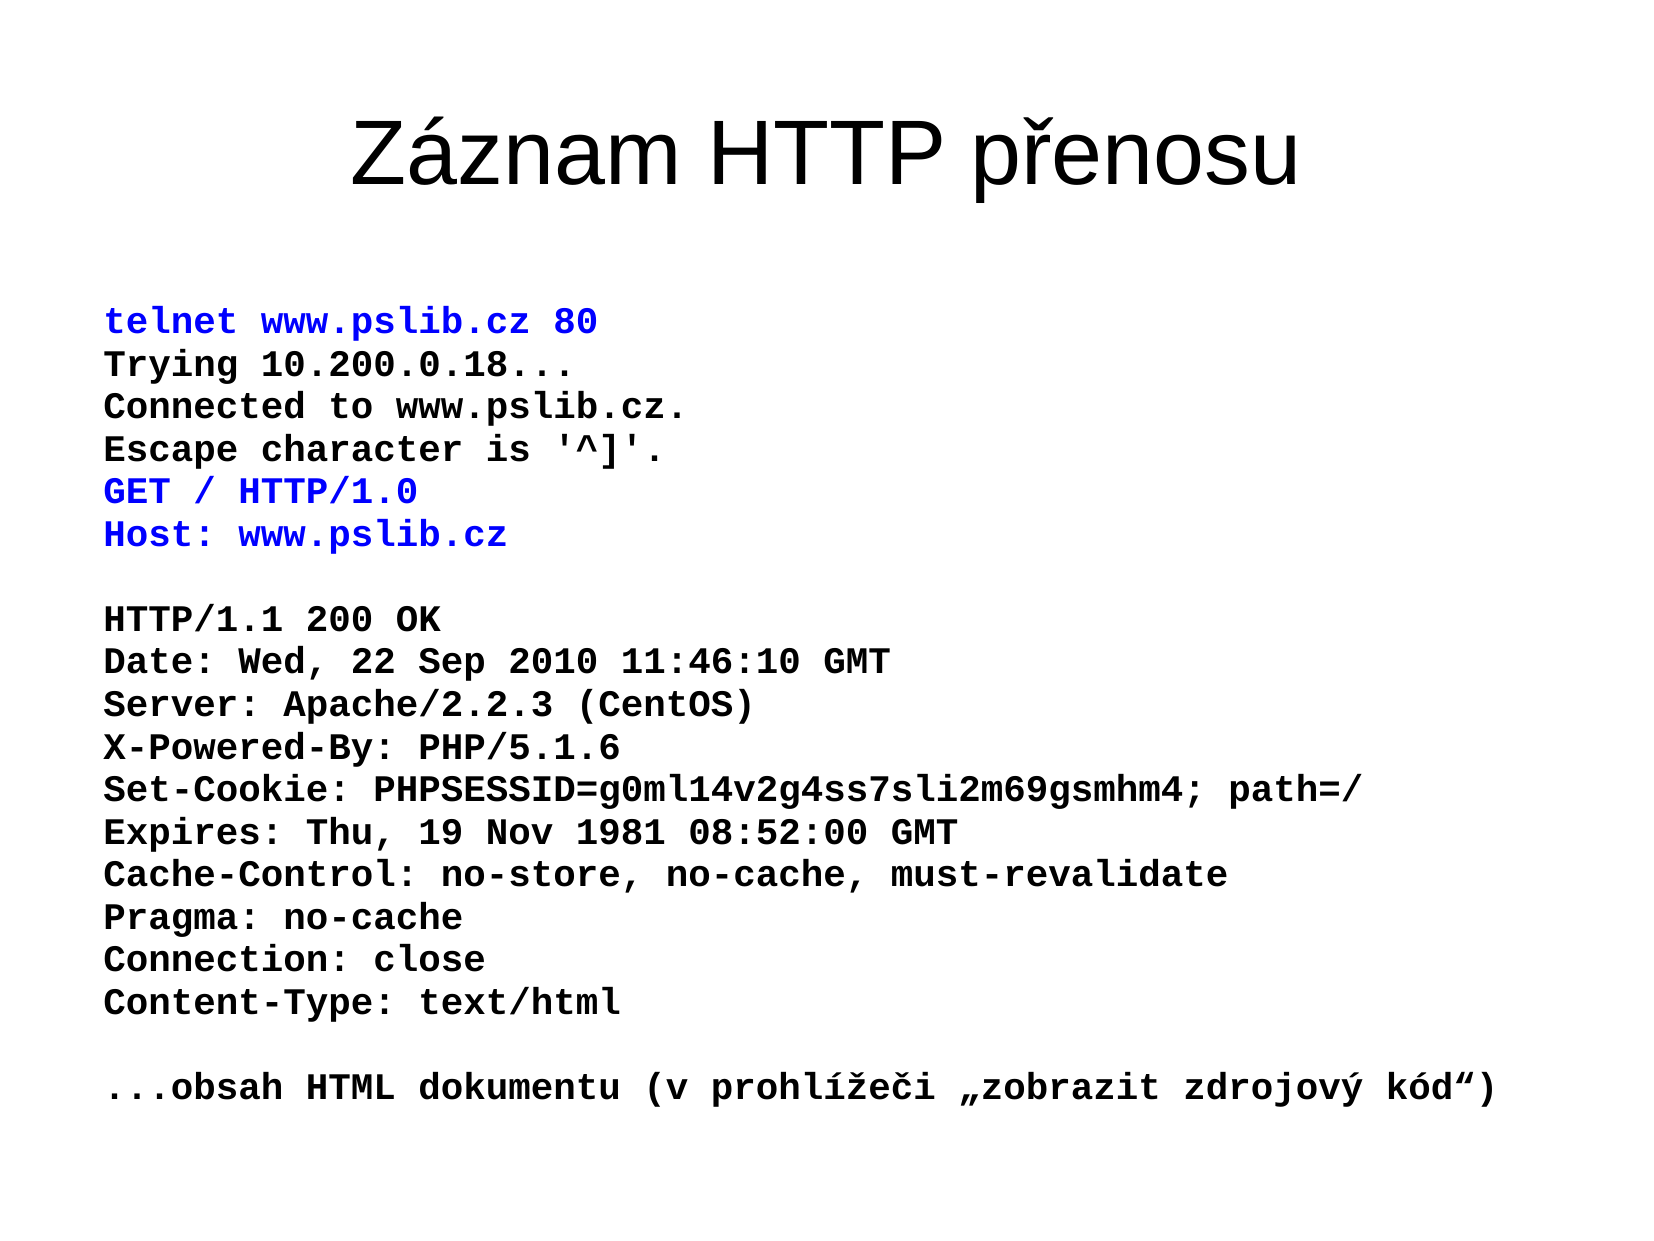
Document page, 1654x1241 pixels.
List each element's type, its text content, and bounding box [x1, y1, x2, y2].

text_box telnet www.pslib.cz 80 Trying 10.200.0.18... Connected to www.pslib.cz. Escape character is '^]'. GET / HTTP/1.0 Host: www.pslib.cz HTTP/1.1 200 OK Date: Wed, 22 Sep 2010 11:46:10 GMT Server: Apache/2.2.3 (CentOS) X-Powered-By: PHP/5.1.6 Set-Cookie: PHPSESSID=g0ml14v2g4ss7sli2m69gsmhm4; path=/ Expires: Thu, 19 Nov 1981 08:52:00 GMT Cache-Control: no-store, no-cache, must-revalidate Pragma: no-cache Connection: close Content-Type: text/html ...obsah HTML dokumentu (v prohlížeči „zobrazit zdrojový kód“) [88, 295, 1565, 1118]
title Záznam HTTP přenosu [82, 49, 1571, 257]
